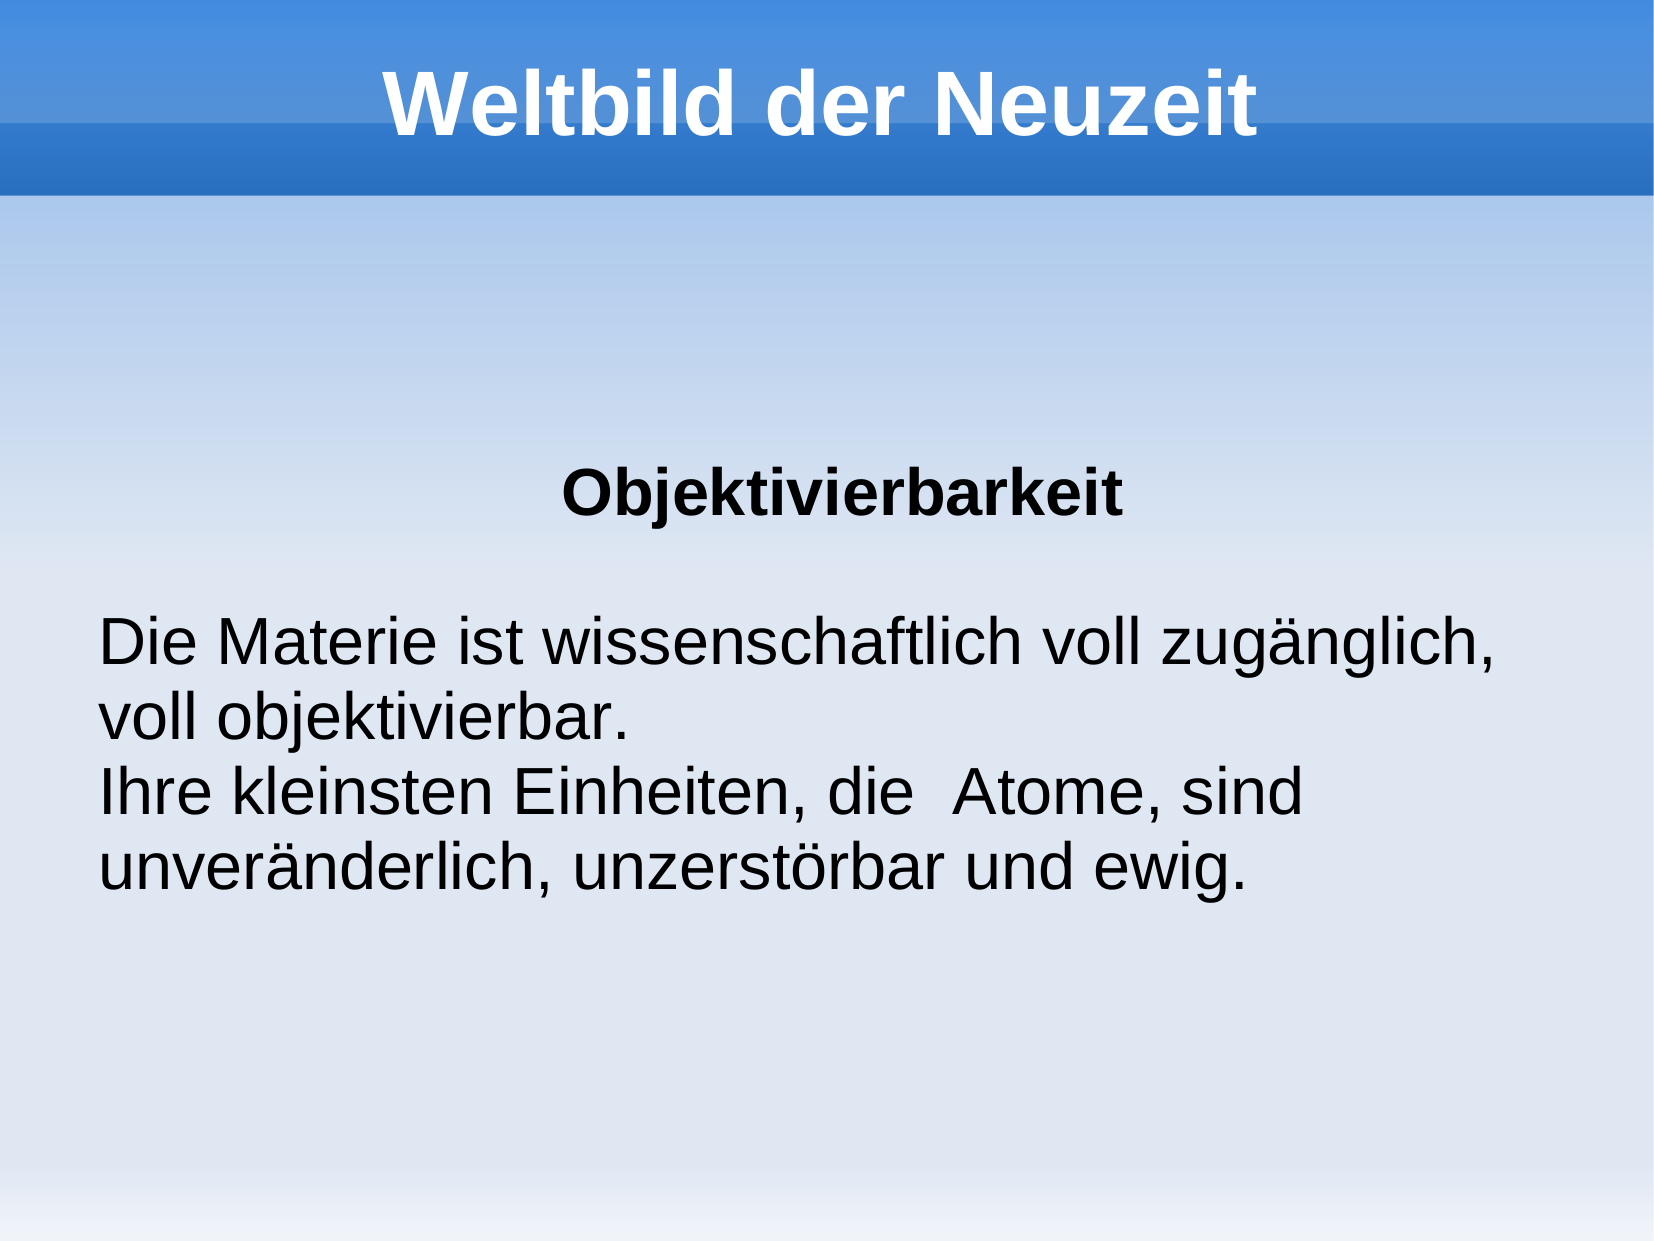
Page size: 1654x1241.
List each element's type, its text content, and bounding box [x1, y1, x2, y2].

subtitle Objektivierbarkeit Die Materie ist wissenschaftlich voll zugänglich, voll objektivierbar. Ihre kleinsten Einheiten, die Atome, sind unveränderlich, unzerstörbar und ewig. [98, 277, 1587, 1081]
title Weltbild der Neuzeit [76, 7, 1565, 200]
picture [0, 0, 1654, 1241]
